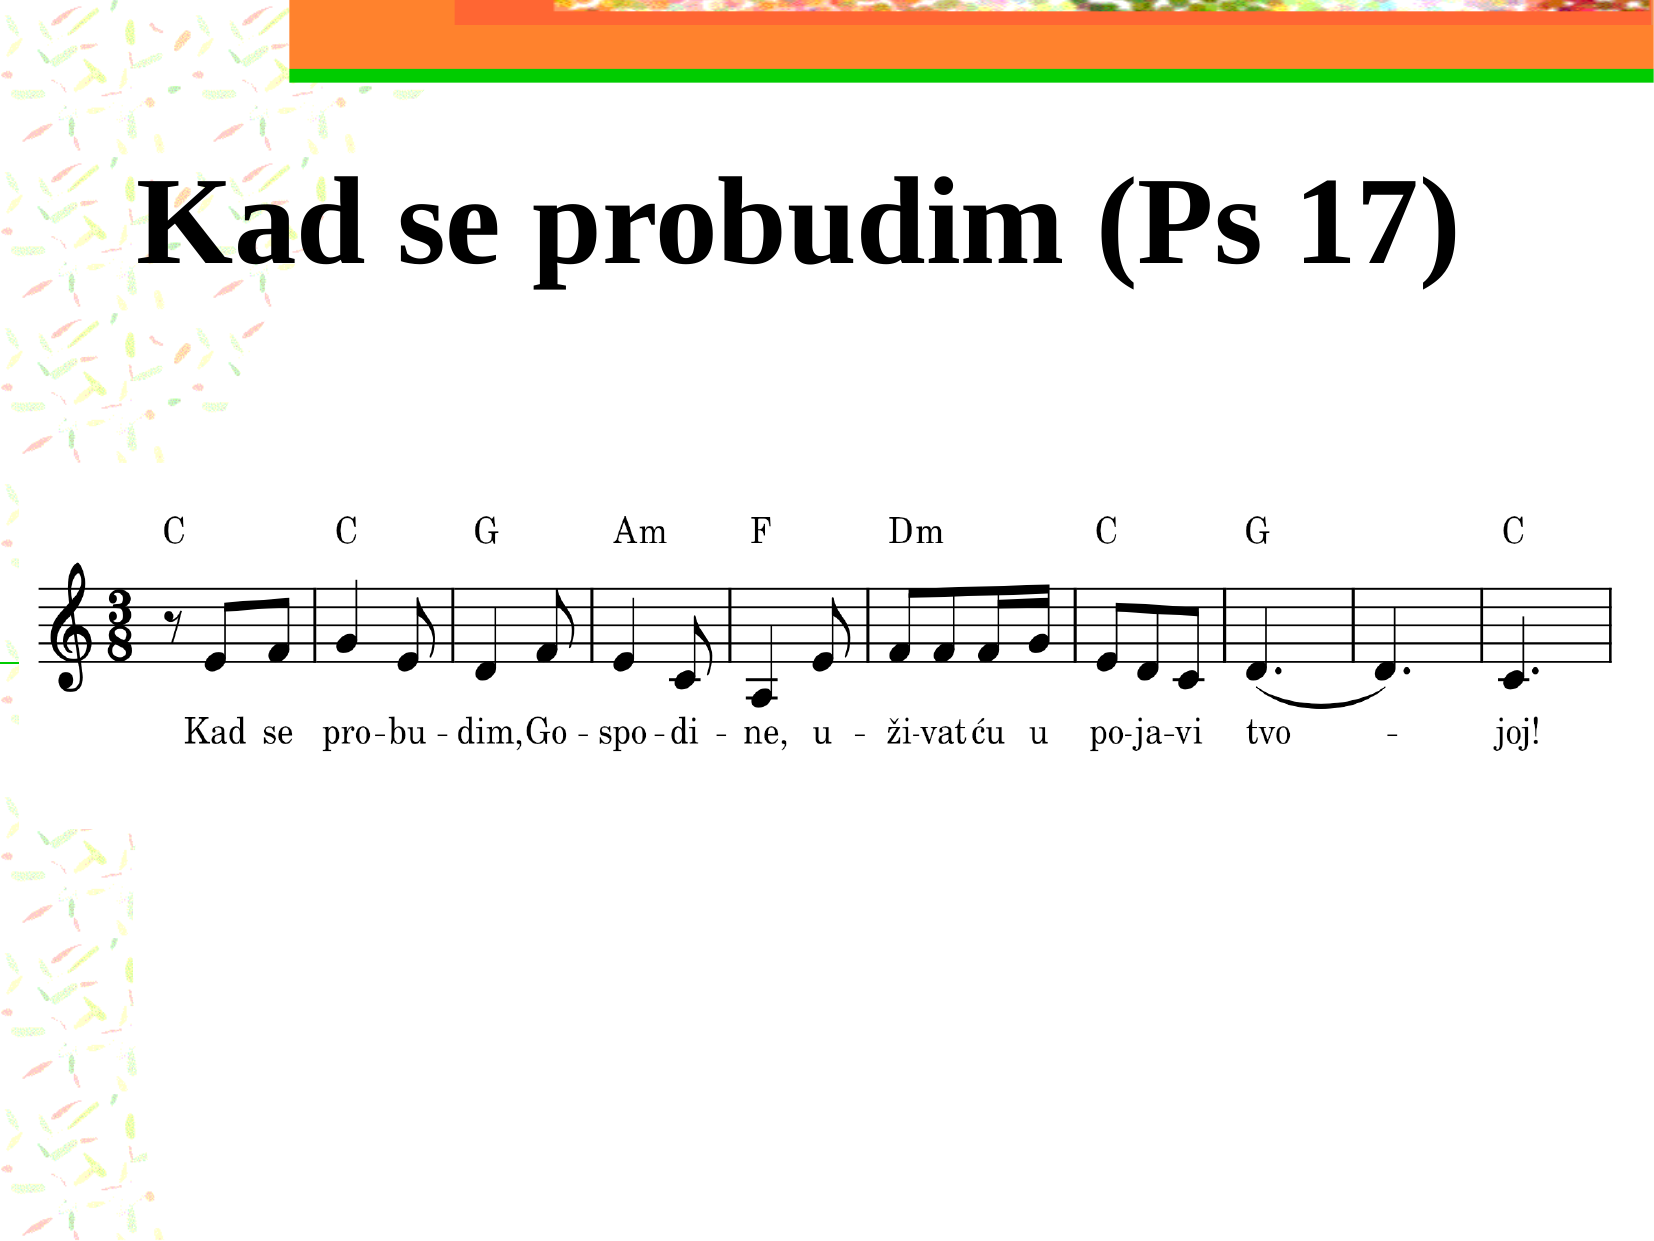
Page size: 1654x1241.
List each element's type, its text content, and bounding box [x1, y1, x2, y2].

title Kad se probudim (Ps 17) [96, 110, 1502, 317]
picture [0, 0, 1622, 1241]
picture [454, 0, 1654, 25]
